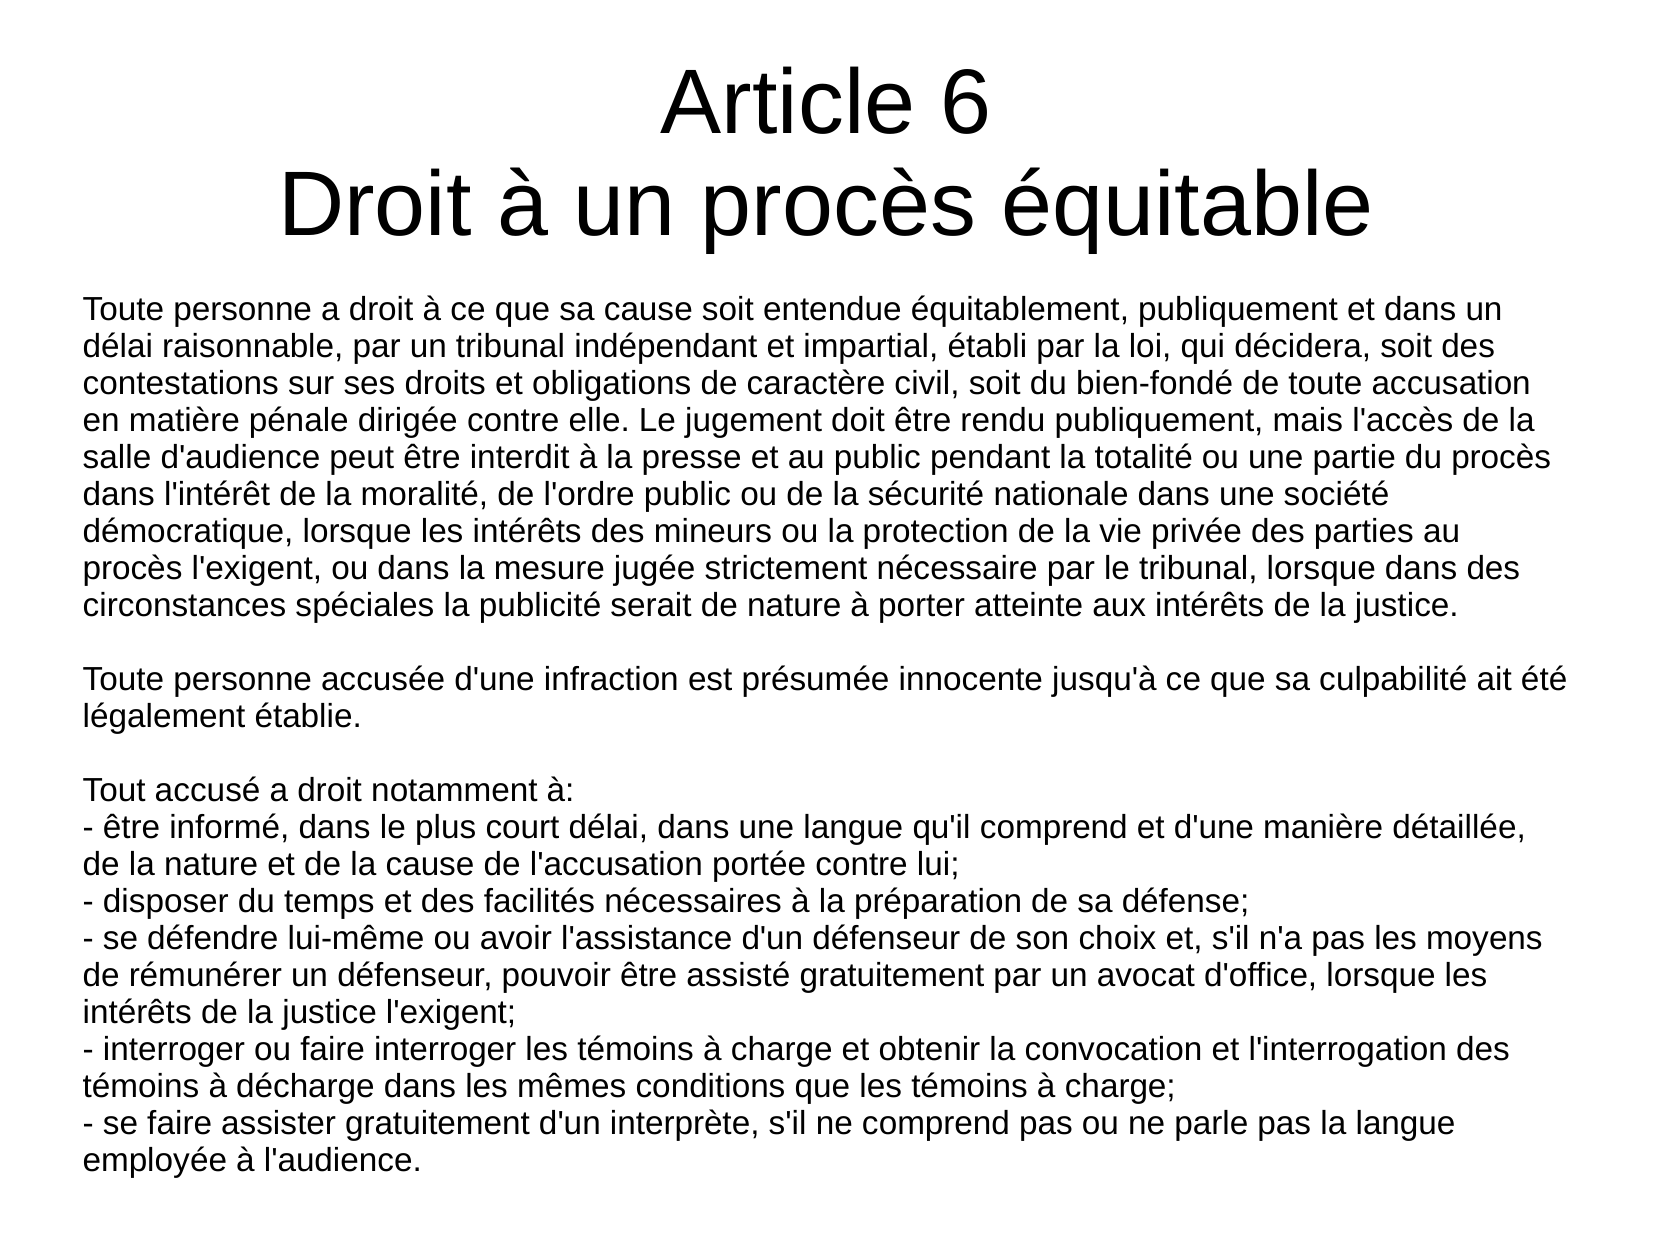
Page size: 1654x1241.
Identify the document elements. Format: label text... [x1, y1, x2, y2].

title Article 6 Droit à un procès équitable [82, 49, 1571, 257]
list Toute personne a droit à ce que sa cause soit entendue équitablement, publiquement et dans un délai raisonnable, par un tribunal indépendant et impartial, établi par la loi, qui décidera, soit des contestations sur ses droits et obligations de caractère civil, soit du bien-fondé de toute accusation en matière pénale dirigée contre elle. Le jugement doit être rendu publiquement, mais l'accès de la salle d'audience peut être interdit à la presse et au public pendant la totalité ou une partie du procès dans l'intérêt de la moralité, de l'ordre public ou de la sécurité nationale dans une société démocratique, lorsque les intérêts des mineurs ou la protection de la vie privée des parties au procès l'exigent, ou dans la mesure jugée strictement nécessaire par le tribunal, lorsque dans des circonstances spéciales la publicité serait de nature à porter atteinte aux intérêts de la justice. Toute personne accusée d'une infraction est présumée innocente jusqu'à ce que sa culpabilité ait été légalement établie. Tout accusé a droit notamment à: - être informé, dans le plus court délai, dans une langue qu'il comprend et d'une manière détaillée, de la nature et de la cause de l'accusation portée contre lui; - disposer du temps et des facilités nécessaires à la préparation de sa défense; - se défendre lui-même ou avoir l'assistance d'un défenseur de son choix et, s'il n'a pas les moyens de rémunérer un défenseur, pouvoir être assisté gratuitement par un avocat d'office, lorsque les intérêts de la justice l'exigent; - interroger ou faire interroger les témoins à charge et obtenir la convocation et l'interrogation des témoins à décharge dans les mêmes conditions que les témoins à charge; - se faire assister gratuitement d'un interprète, s'il ne comprend pas ou ne parle pas la langue employée à l'audience. [82, 290, 1571, 1182]
